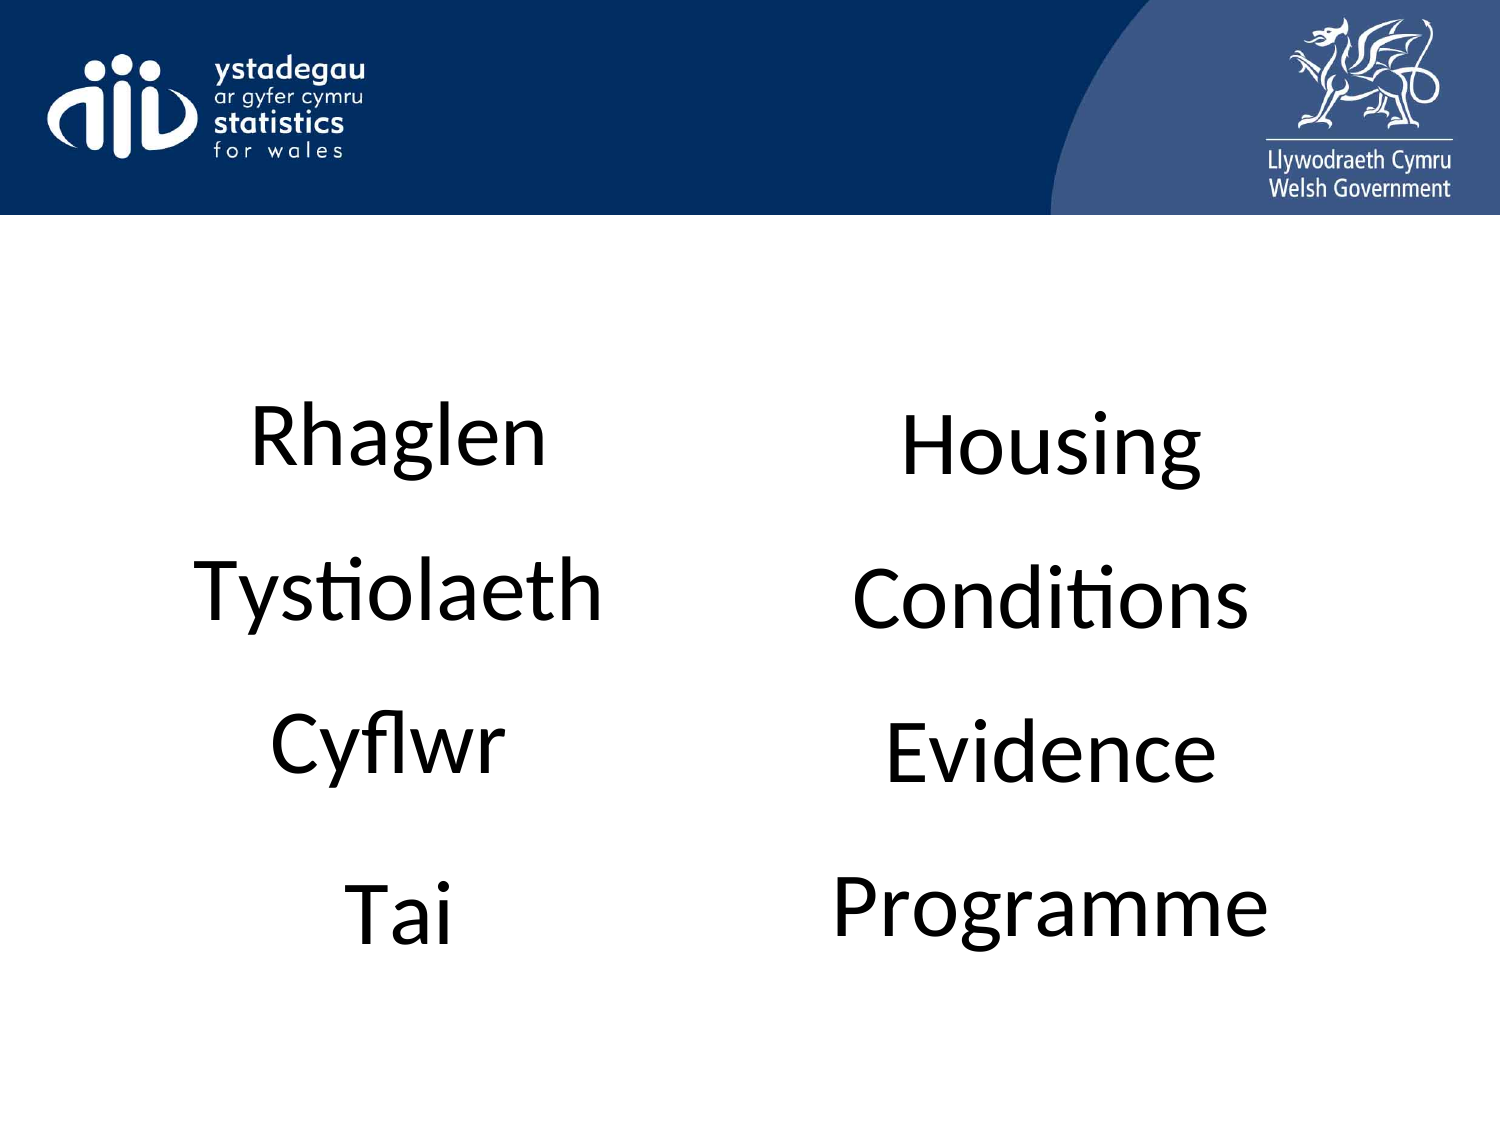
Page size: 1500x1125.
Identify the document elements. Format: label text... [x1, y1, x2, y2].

picture [0, 0, 1500, 215]
text_box Rhaglen Tystiolaeth Cyflwr Tai [98, 315, 701, 978]
text_box Housing Conditions Evidence Programme [750, 315, 1353, 978]
